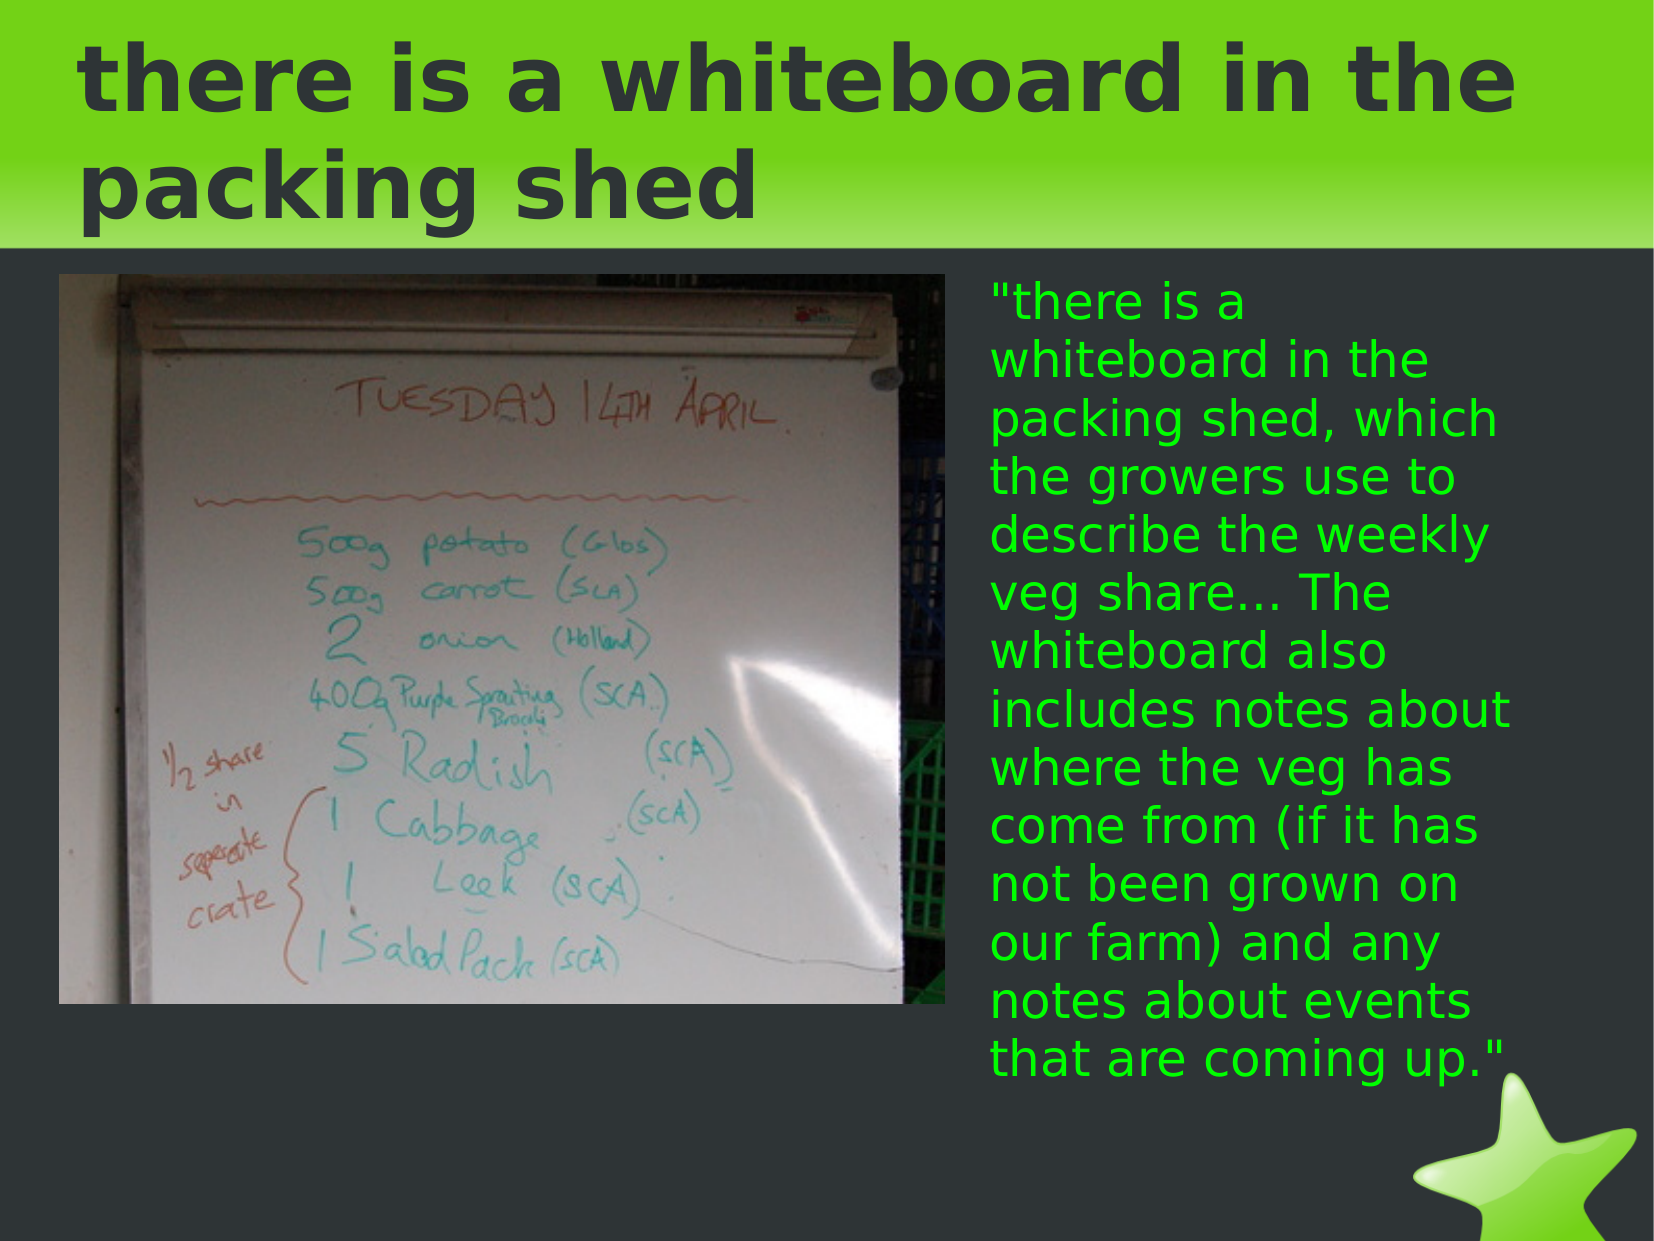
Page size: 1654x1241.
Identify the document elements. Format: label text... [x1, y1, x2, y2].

text_box "there is a whiteboard in the packing shed, which the growers use to describe the weekly veg share... The whiteboard also includes notes about where the veg has come from (if it has not been grown on our farm) and any notes about events that are coming up." [974, 265, 1536, 1096]
title there is a whiteboard in the packing shed [76, 25, 1565, 240]
picture [0, 0, 1654, 1241]
